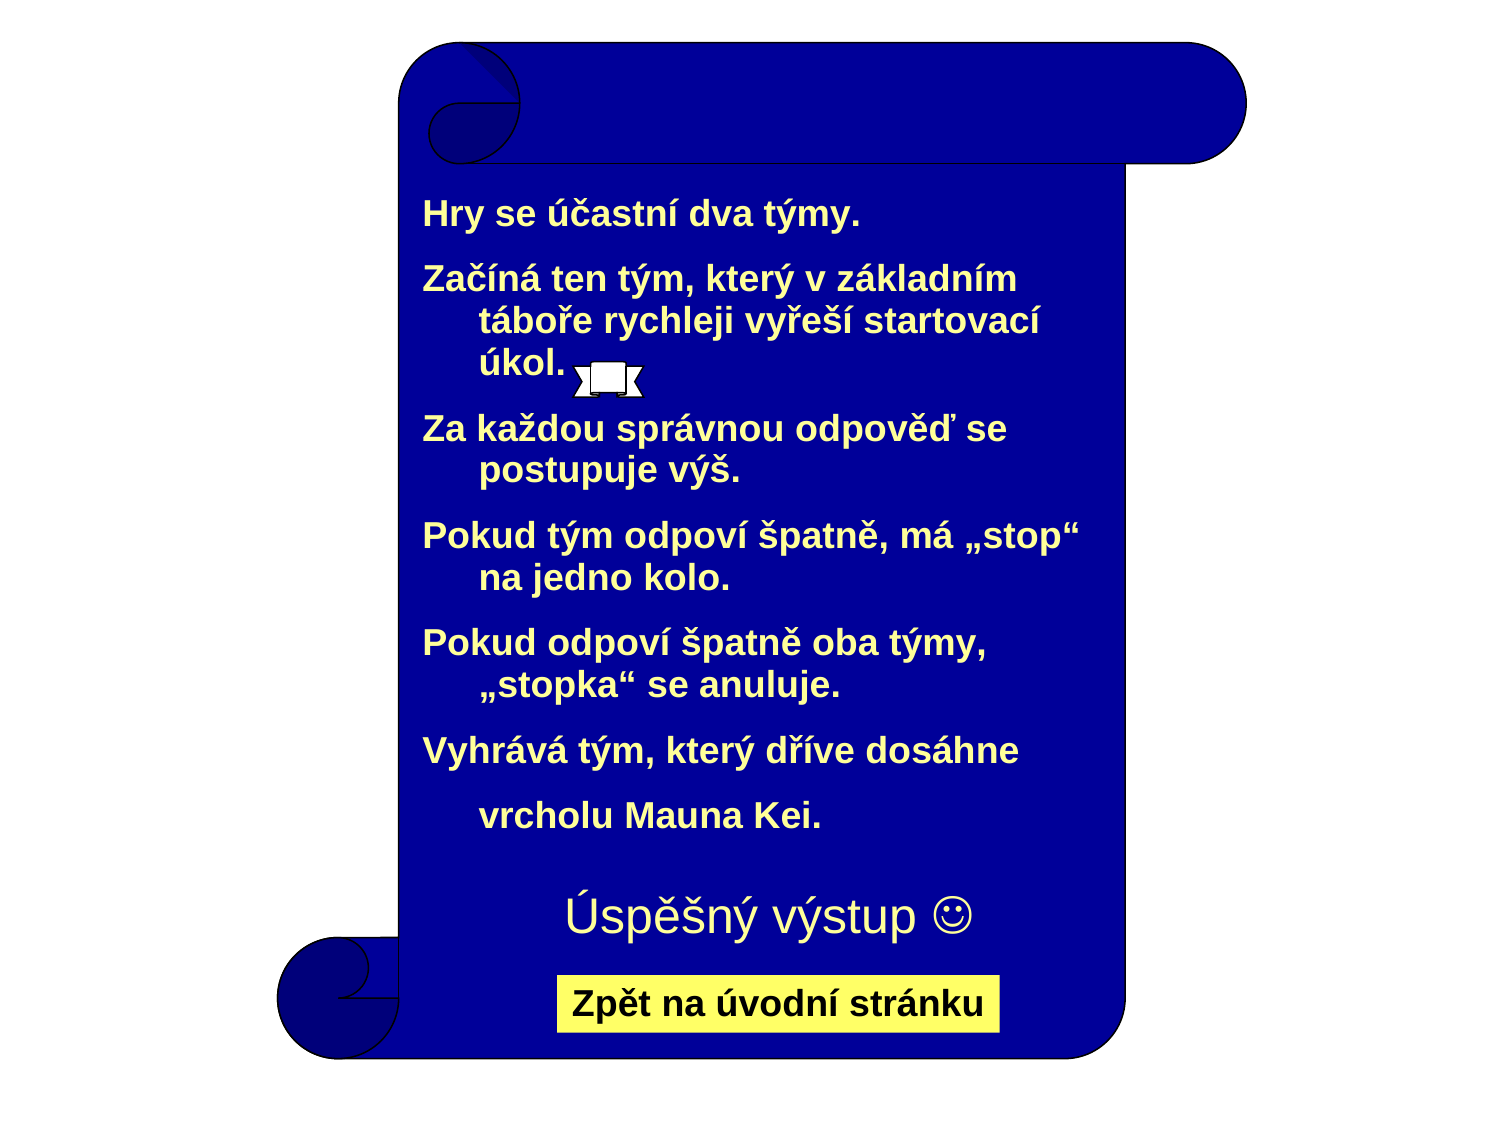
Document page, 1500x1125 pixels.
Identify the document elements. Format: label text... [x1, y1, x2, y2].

text_box [277, 42, 1247, 1059]
text_box Zpět na úvodní stránku [557, 975, 1000, 1033]
text_box Hry se účastní dva týmy. Začíná ten tým, který v základním táboře rychleji vyřeší startovací úkol. Za každou správnou odpověď se postupuje výš. Pokud tým odpoví špatně, má „stop“ na jedno kolo. Pokud odpoví špatně oba týmy, „stopka“ se anuluje. Vyhrává tým, který dříve dosáhne vrcholu Mauna Kei. [407, 184, 1117, 845]
text_box Úspěšný výstup  [550, 880, 989, 952]
